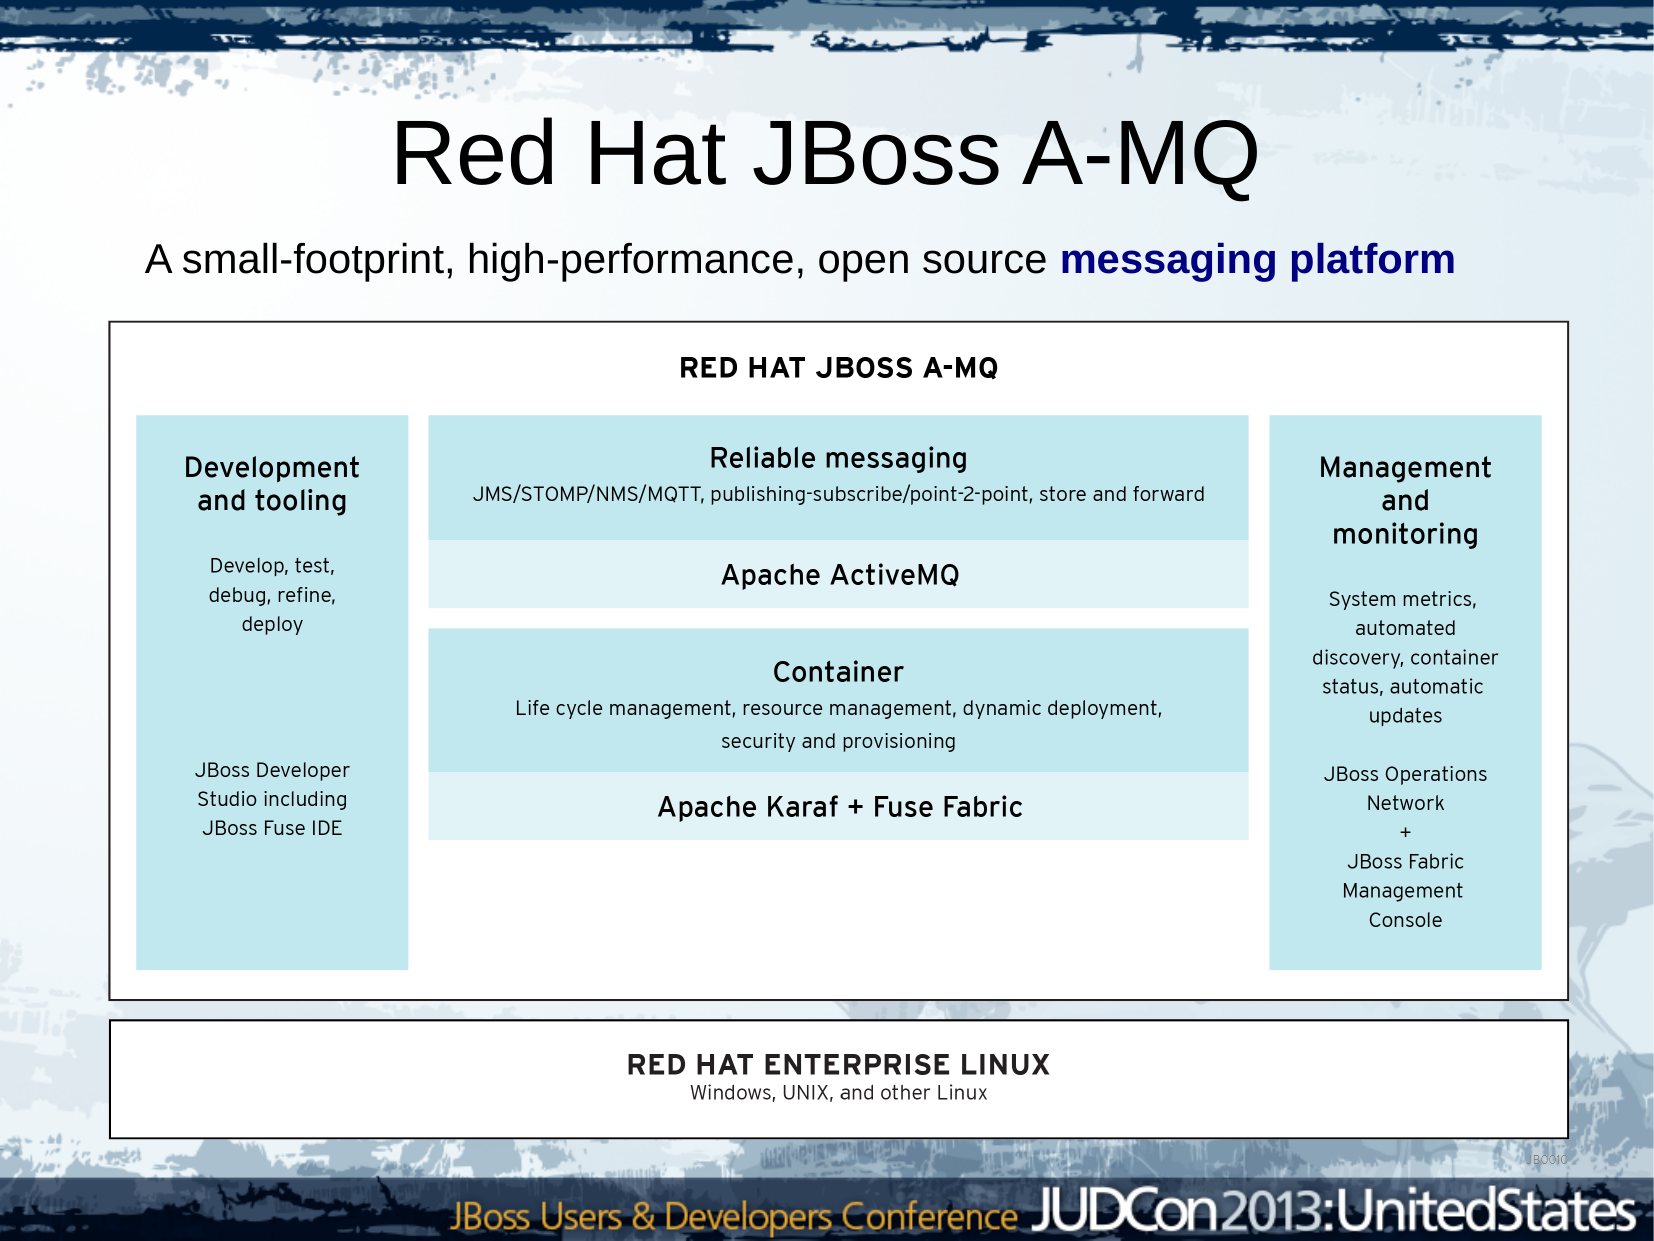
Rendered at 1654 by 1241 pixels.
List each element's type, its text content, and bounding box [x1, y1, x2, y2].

text_box A small-footprint, high-performance, open source messaging platform [130, 228, 1481, 291]
picture [0, 0, 1654, 1241]
title Red Hat JBoss A-MQ [82, 49, 1571, 257]
